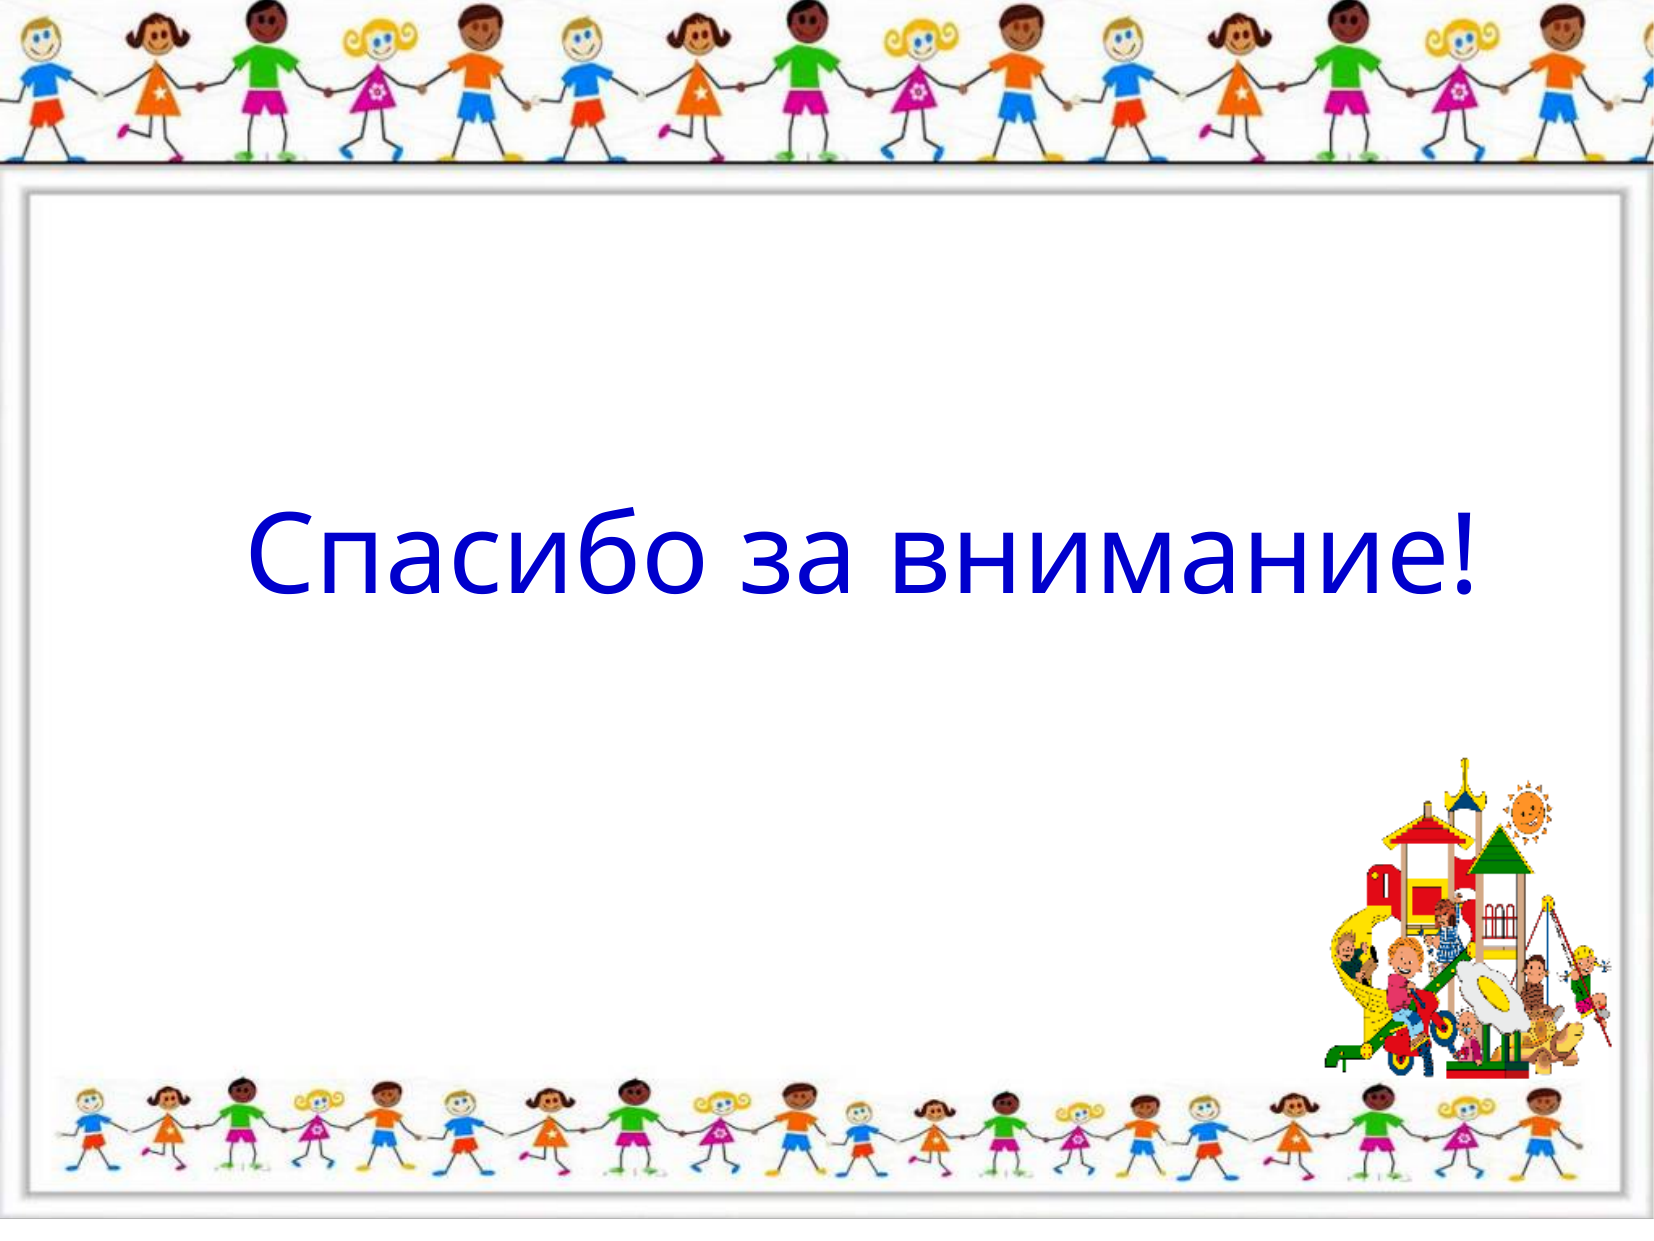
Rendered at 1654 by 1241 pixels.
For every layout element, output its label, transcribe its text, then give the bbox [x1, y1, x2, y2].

list Спасибо за внимание! [82, 290, 1571, 1109]
picture [0, 0, 1654, 1241]
